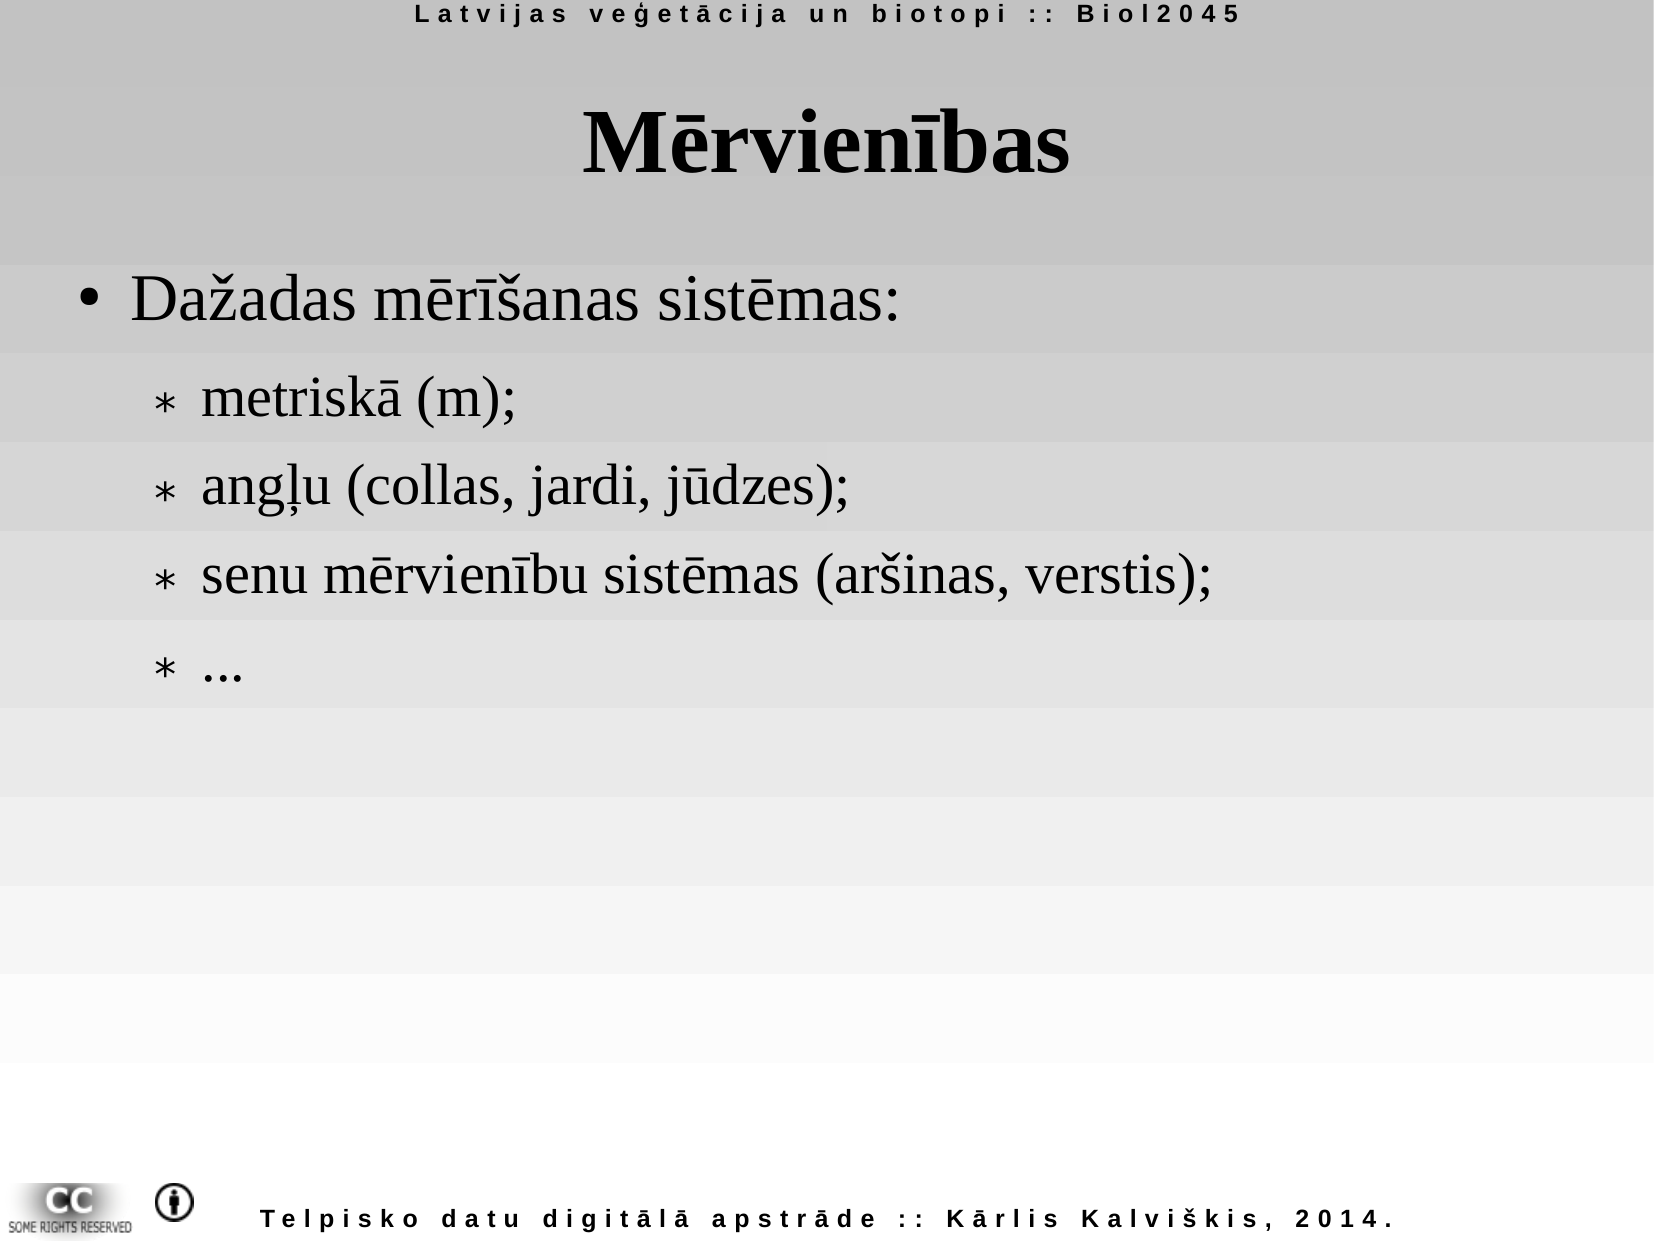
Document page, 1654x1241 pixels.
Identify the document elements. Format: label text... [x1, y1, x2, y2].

picture [0, 0, 1654, 1241]
list Dažadas mērīšanas sistēmas: metriskā (m); angļu (collas, jardi, jūdzes); senu mērvienību sistēmas (aršinas, verstis); ... [59, 261, 1596, 1175]
title Mērvienības [59, 37, 1596, 246]
